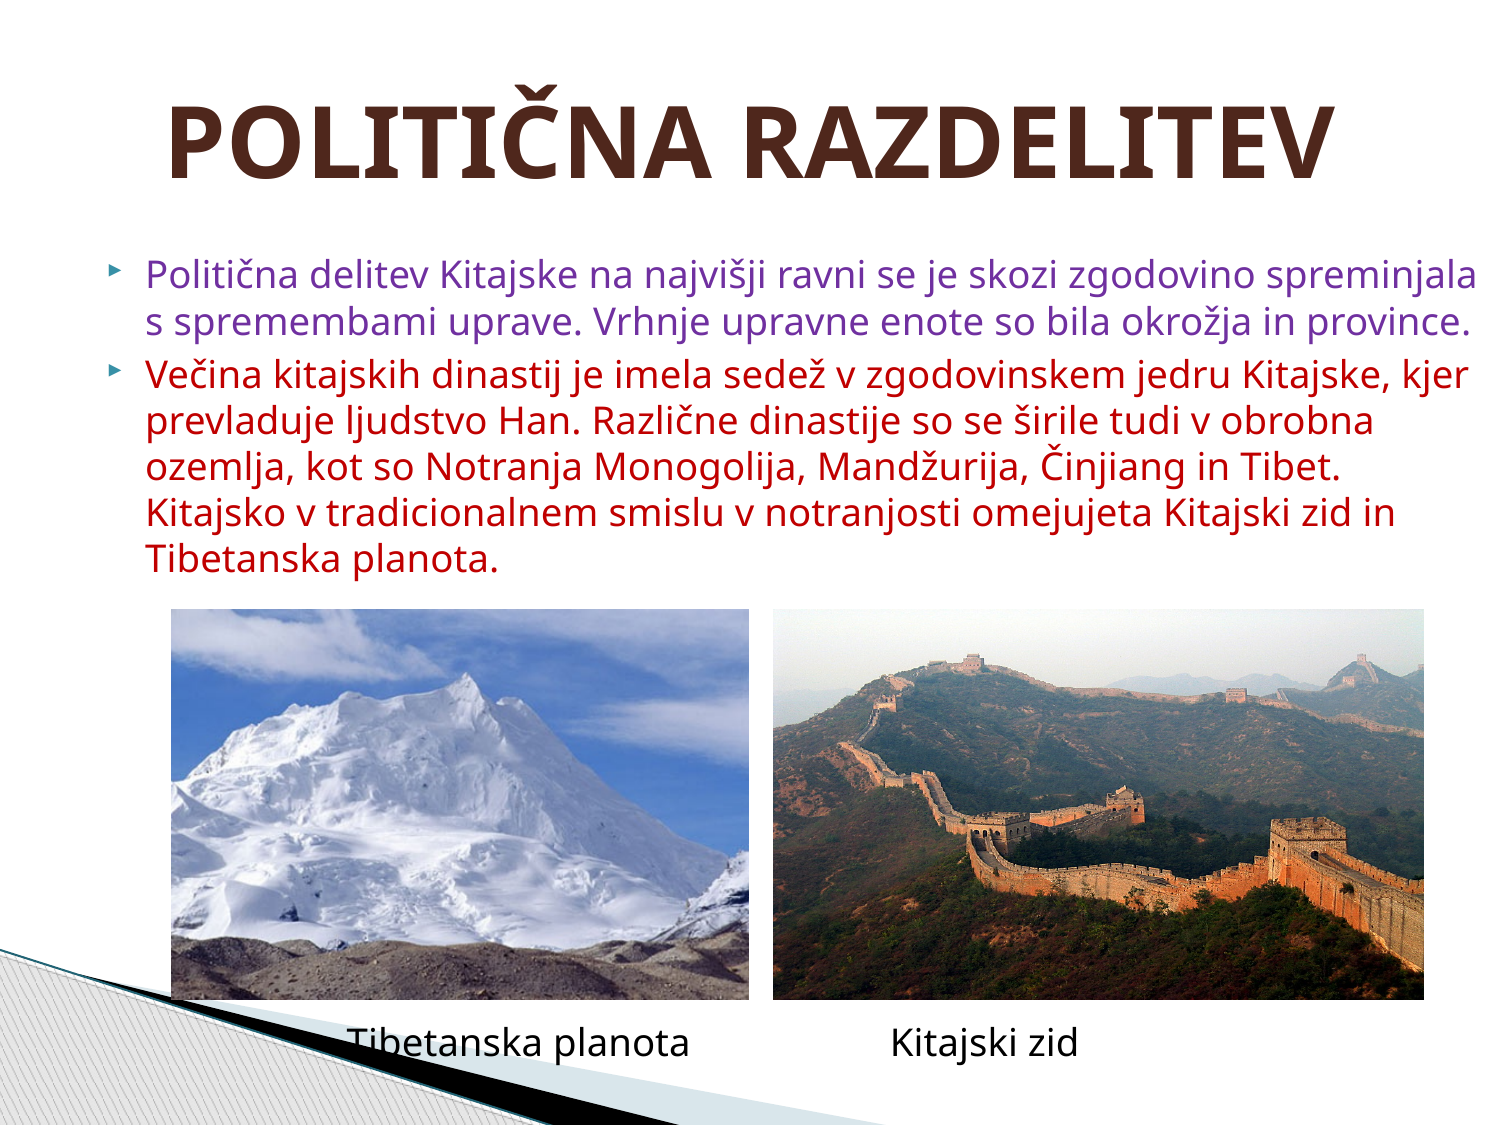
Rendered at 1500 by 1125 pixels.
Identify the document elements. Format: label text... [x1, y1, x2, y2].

title POLITIČNA RAZDELITEV [75, 45, 1425, 233]
picture [773, 609, 1424, 1000]
list Politična delitev Kitajske na najvišji ravni se je skozi zgodovino spreminjala s spremembami uprave. Vrhnje upravne enote so bila okrožja in province. Večina kitajskih dinastij je imela sedež v zgodovinskem jedru Kitajske, kjer prevladuje ljudstvo Han. Različne dinastije so se širile tudi v obrobna ozemlja, kot so Notranja Monogolija, Mandžurija, Činjiang in Tibet. Kitajsko v tradicionalnem smislu v notranjosti omejujeta Kitajski zid in Tibetanska planota. Tibetanska planota Kitajski zid [75, 242, 1500, 1125]
picture [171, 609, 749, 1000]
